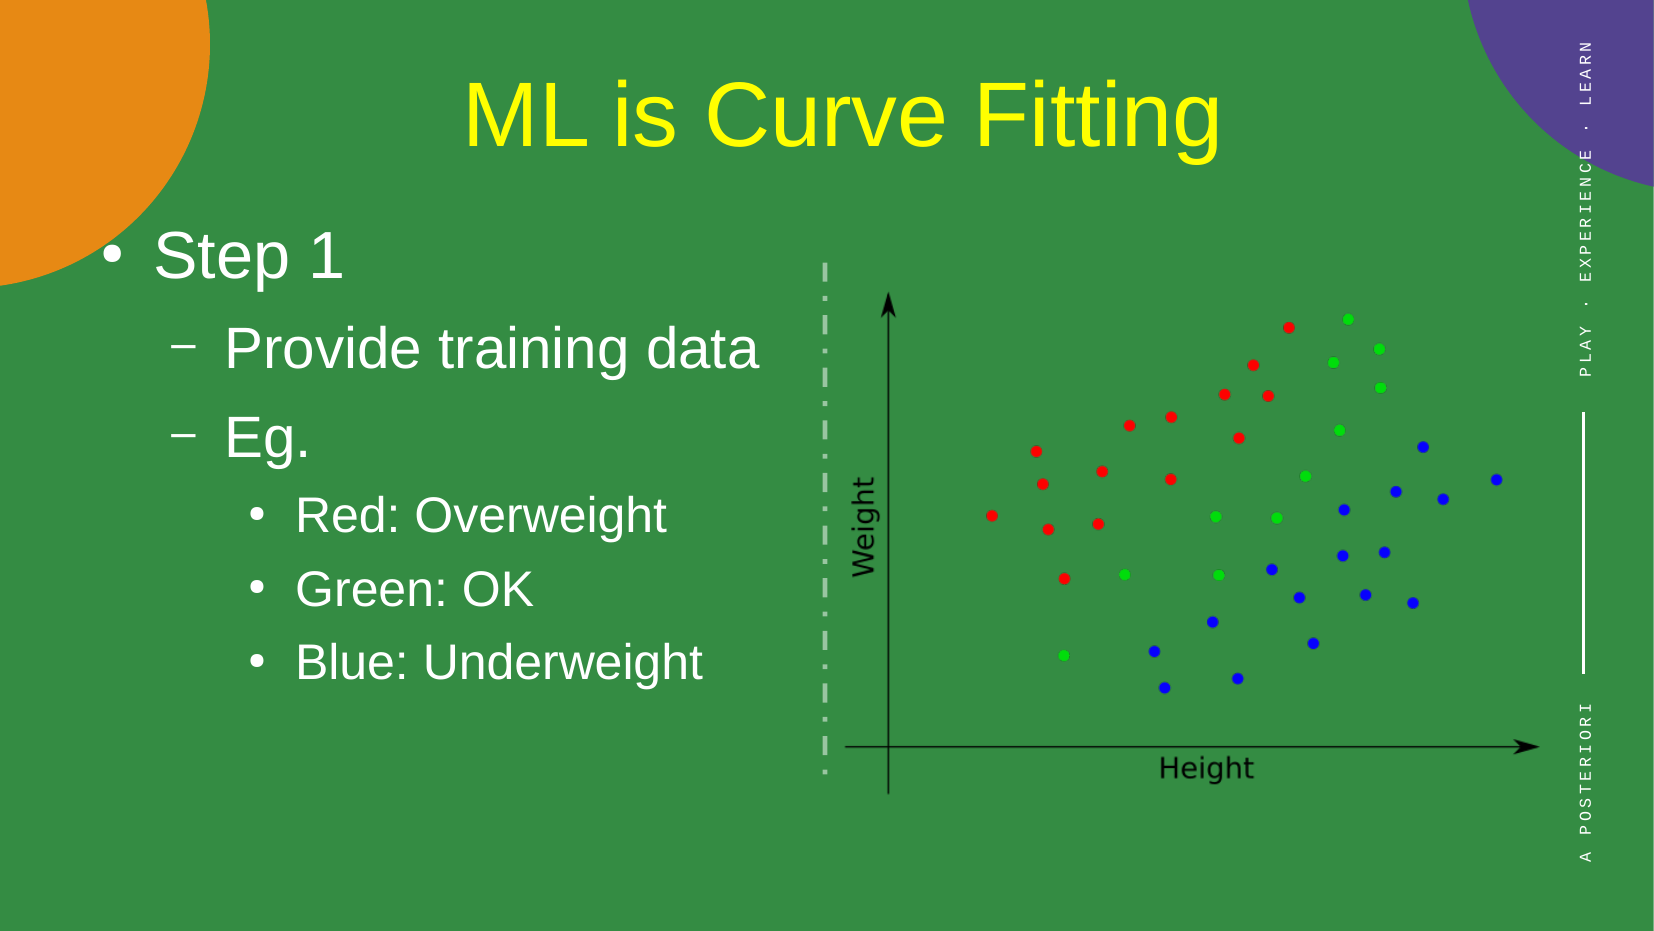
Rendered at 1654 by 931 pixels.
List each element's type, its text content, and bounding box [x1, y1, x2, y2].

title ML is Curve Fitting [187, 37, 1501, 193]
list Step 1 Provide training data Eg. Red: Overweight Green: OK Blue: Underweight [82, 217, 788, 758]
picture [842, 269, 1555, 804]
